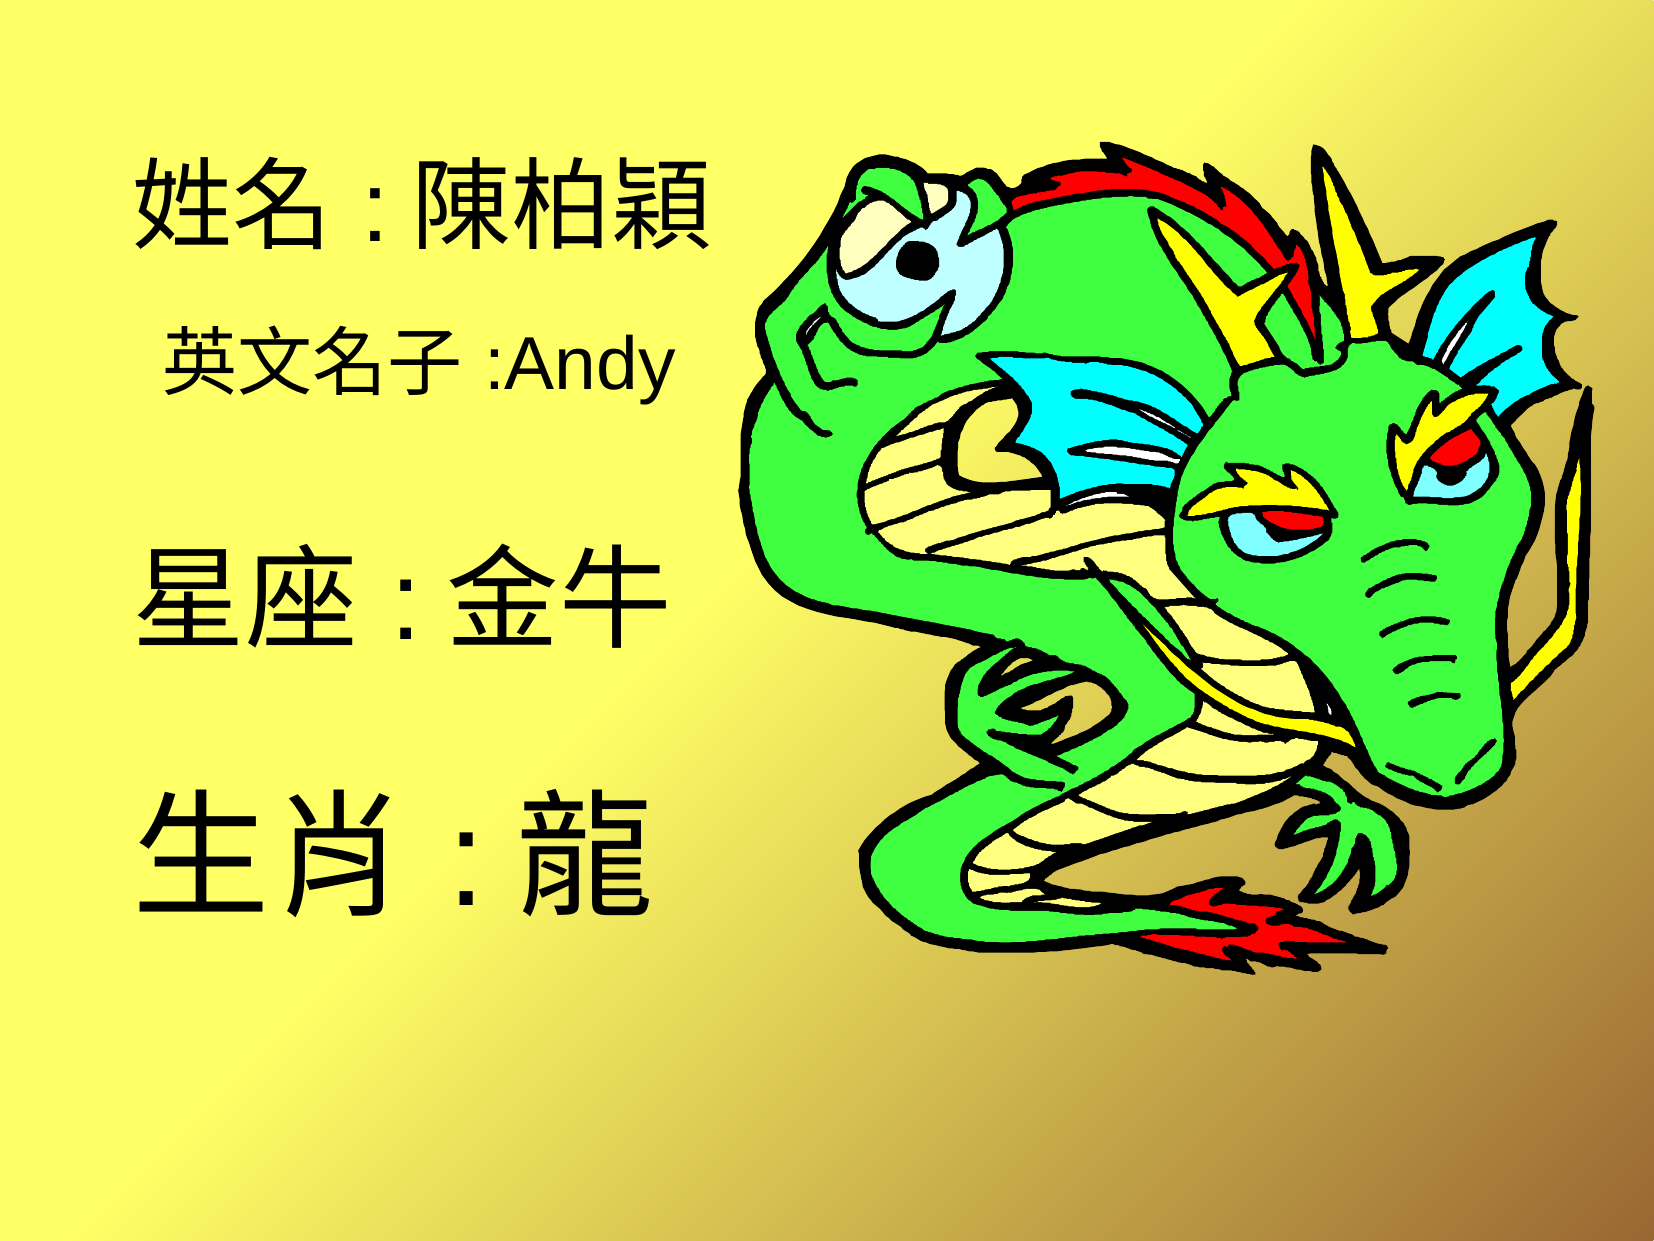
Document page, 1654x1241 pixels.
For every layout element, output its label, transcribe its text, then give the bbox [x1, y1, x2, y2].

text_box 英文名子:Andy [147, 295, 709, 401]
text_box 姓名:陳柏穎 [118, 118, 739, 254]
text_box 生肖:龍 [118, 738, 709, 919]
picture [738, 141, 1595, 975]
text_box 星座:金牛 [118, 501, 738, 653]
